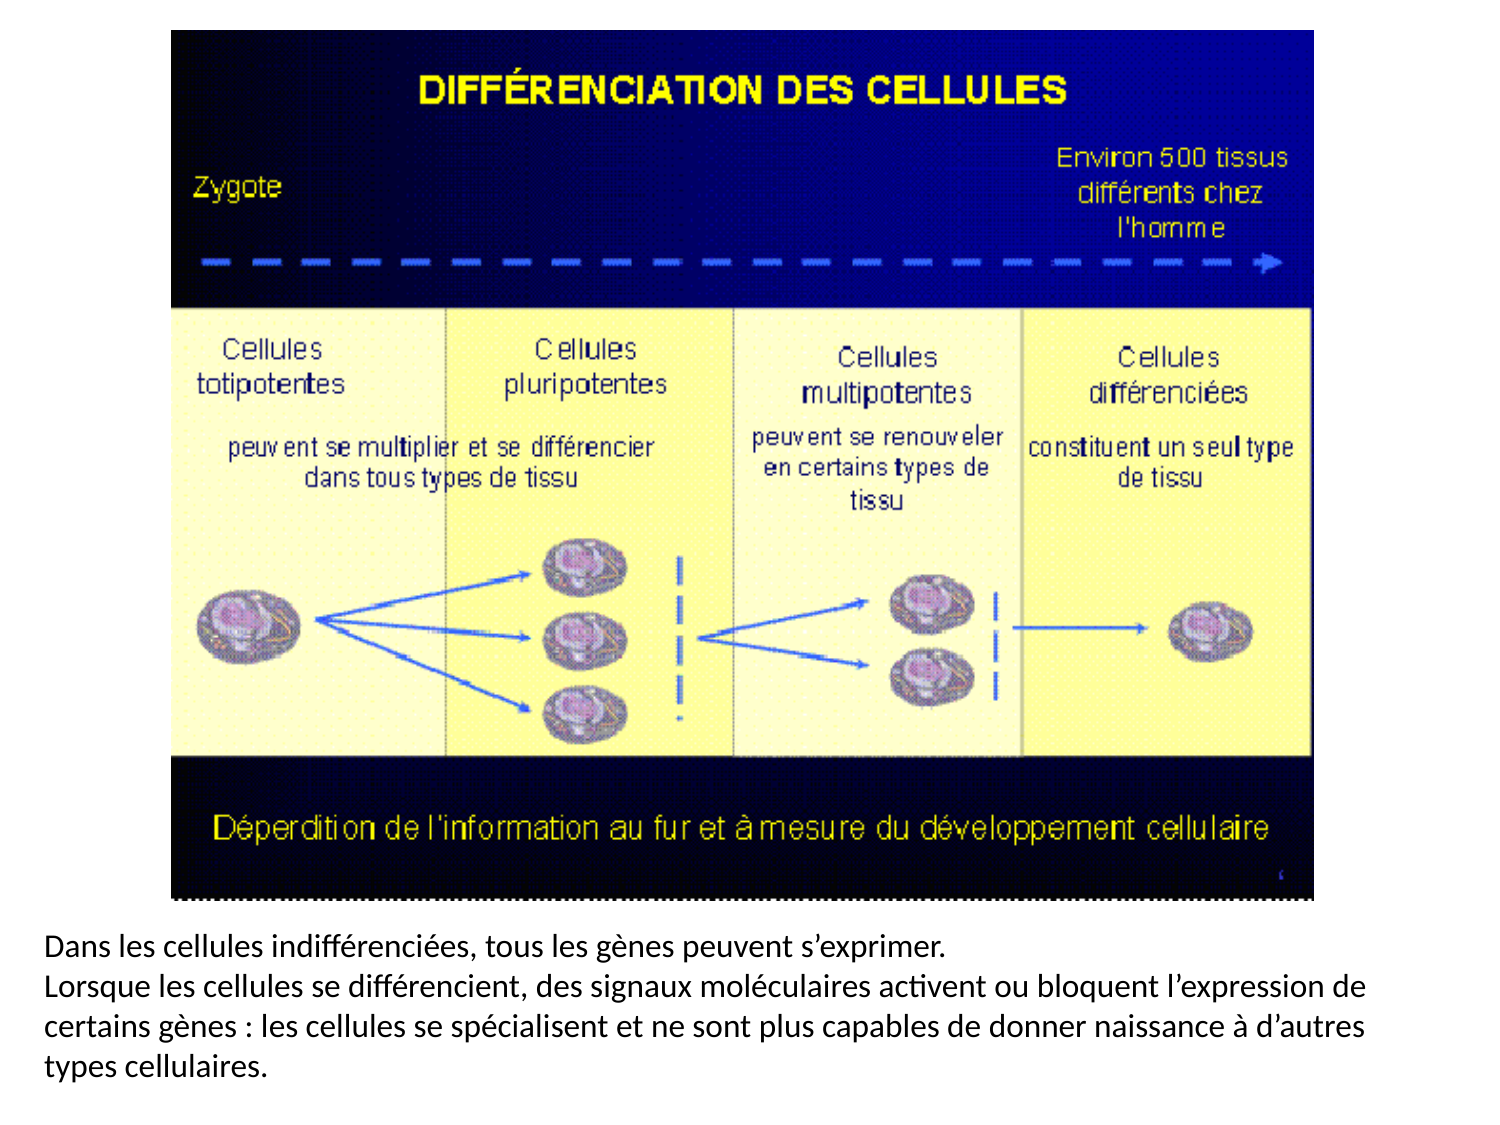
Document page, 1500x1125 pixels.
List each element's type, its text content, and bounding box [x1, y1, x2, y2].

text_box Dans les cellules indifférenciées, tous les gènes peuvent s’exprimer. Lorsque les cellules se différencient, des signaux moléculaires activent ou bloquent l’expression de certains gènes : les cellules se spécialisent et ne sont plus capables de donner naissance à d’autres types cellulaires. [29, 916, 1424, 1092]
picture [171, 30, 1314, 902]
